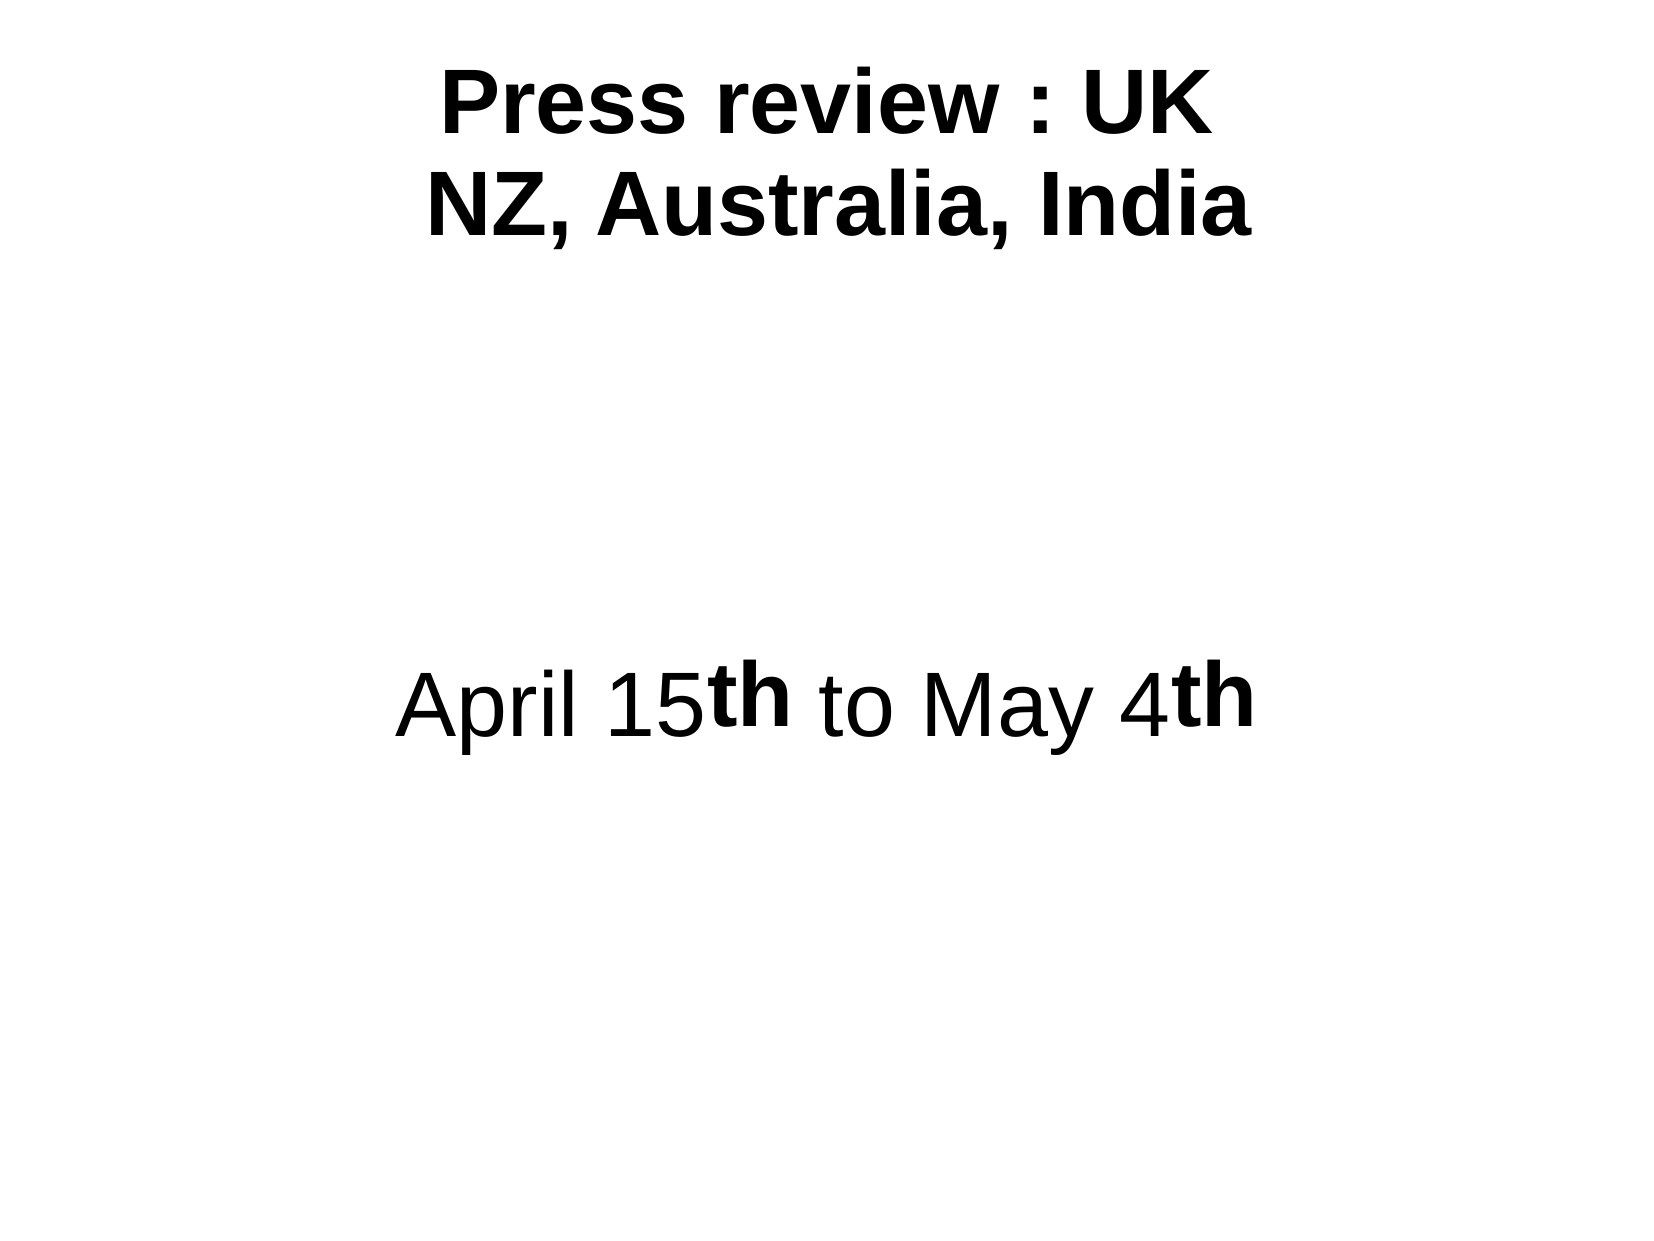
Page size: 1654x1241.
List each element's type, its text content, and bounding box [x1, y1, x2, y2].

text_box [425, 607, 1383, 813]
title Press review : UK NZ, Australia, India [82, 49, 1571, 257]
subtitle April 15th to May 4th [82, 290, 1571, 1109]
